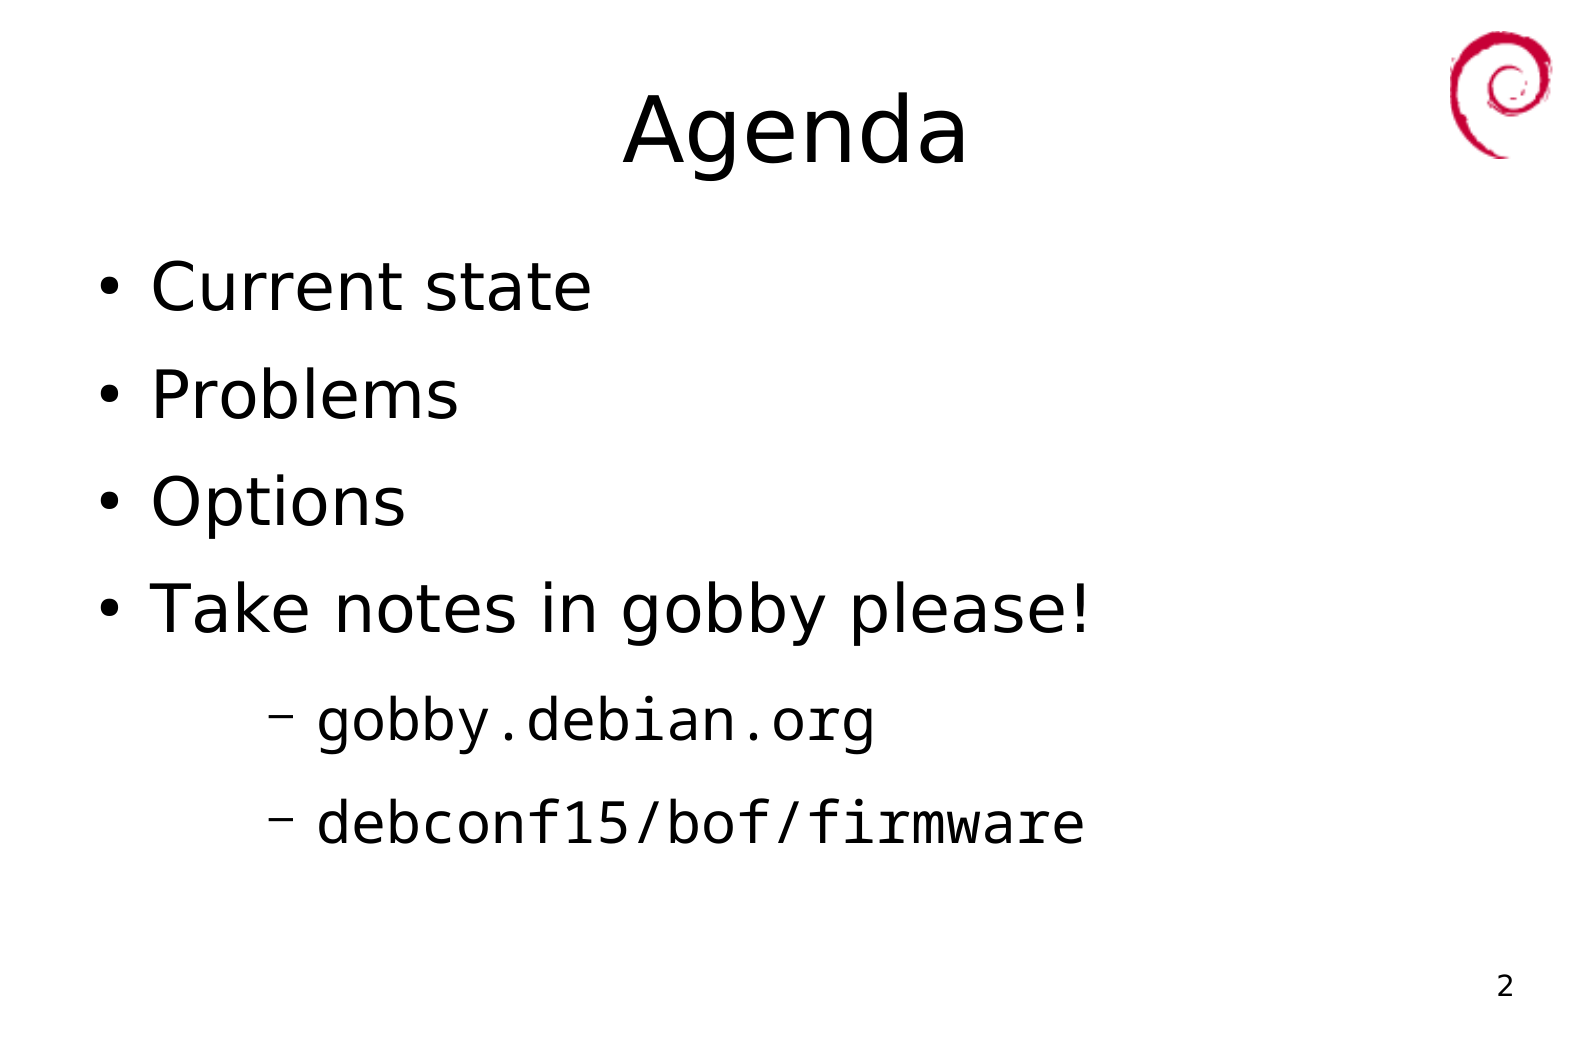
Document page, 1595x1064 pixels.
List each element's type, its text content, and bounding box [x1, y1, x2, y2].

list Current state Problems Options Take notes in gobby please! gobby.debian.org debconf15/bof/firmware [79, 248, 1515, 945]
picture [1450, 31, 1555, 159]
title Agenda [79, 49, 1515, 213]
